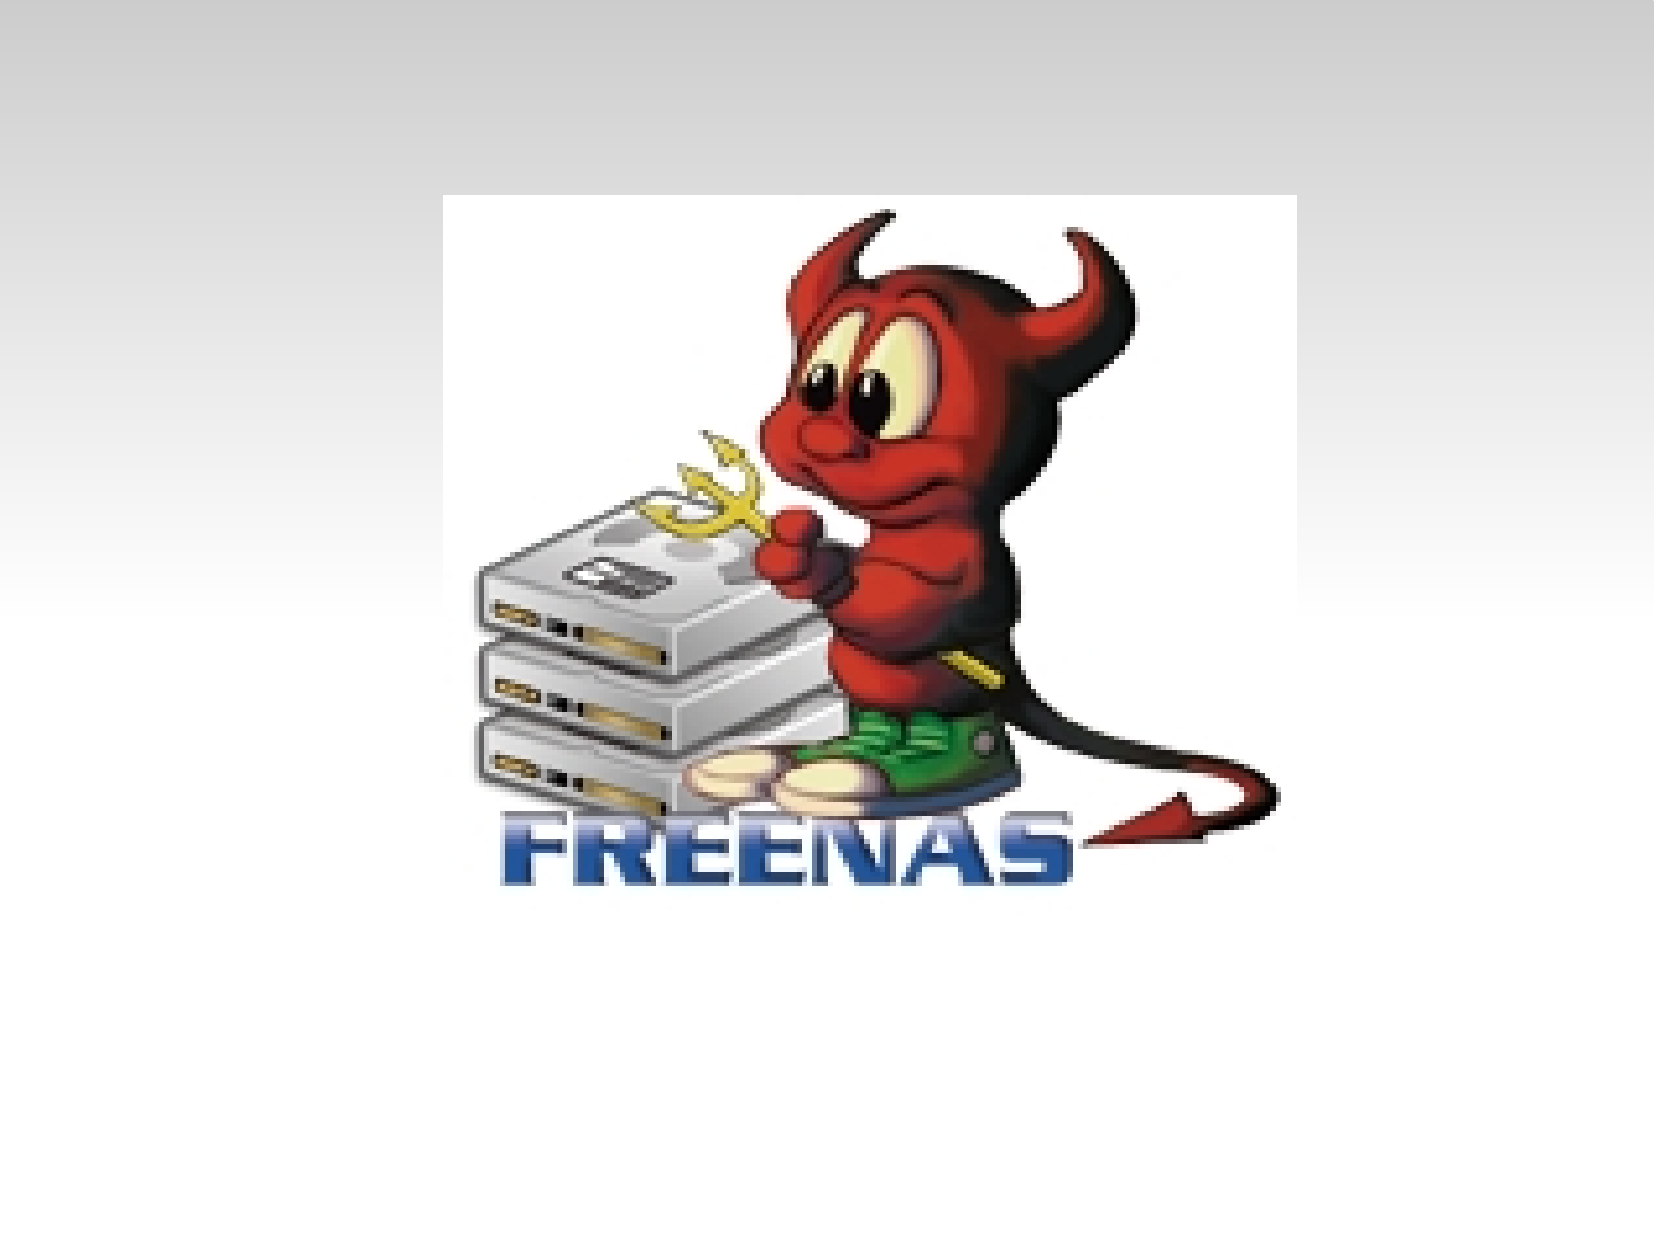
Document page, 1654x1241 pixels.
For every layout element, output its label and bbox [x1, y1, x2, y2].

picture [443, 195, 1297, 915]
